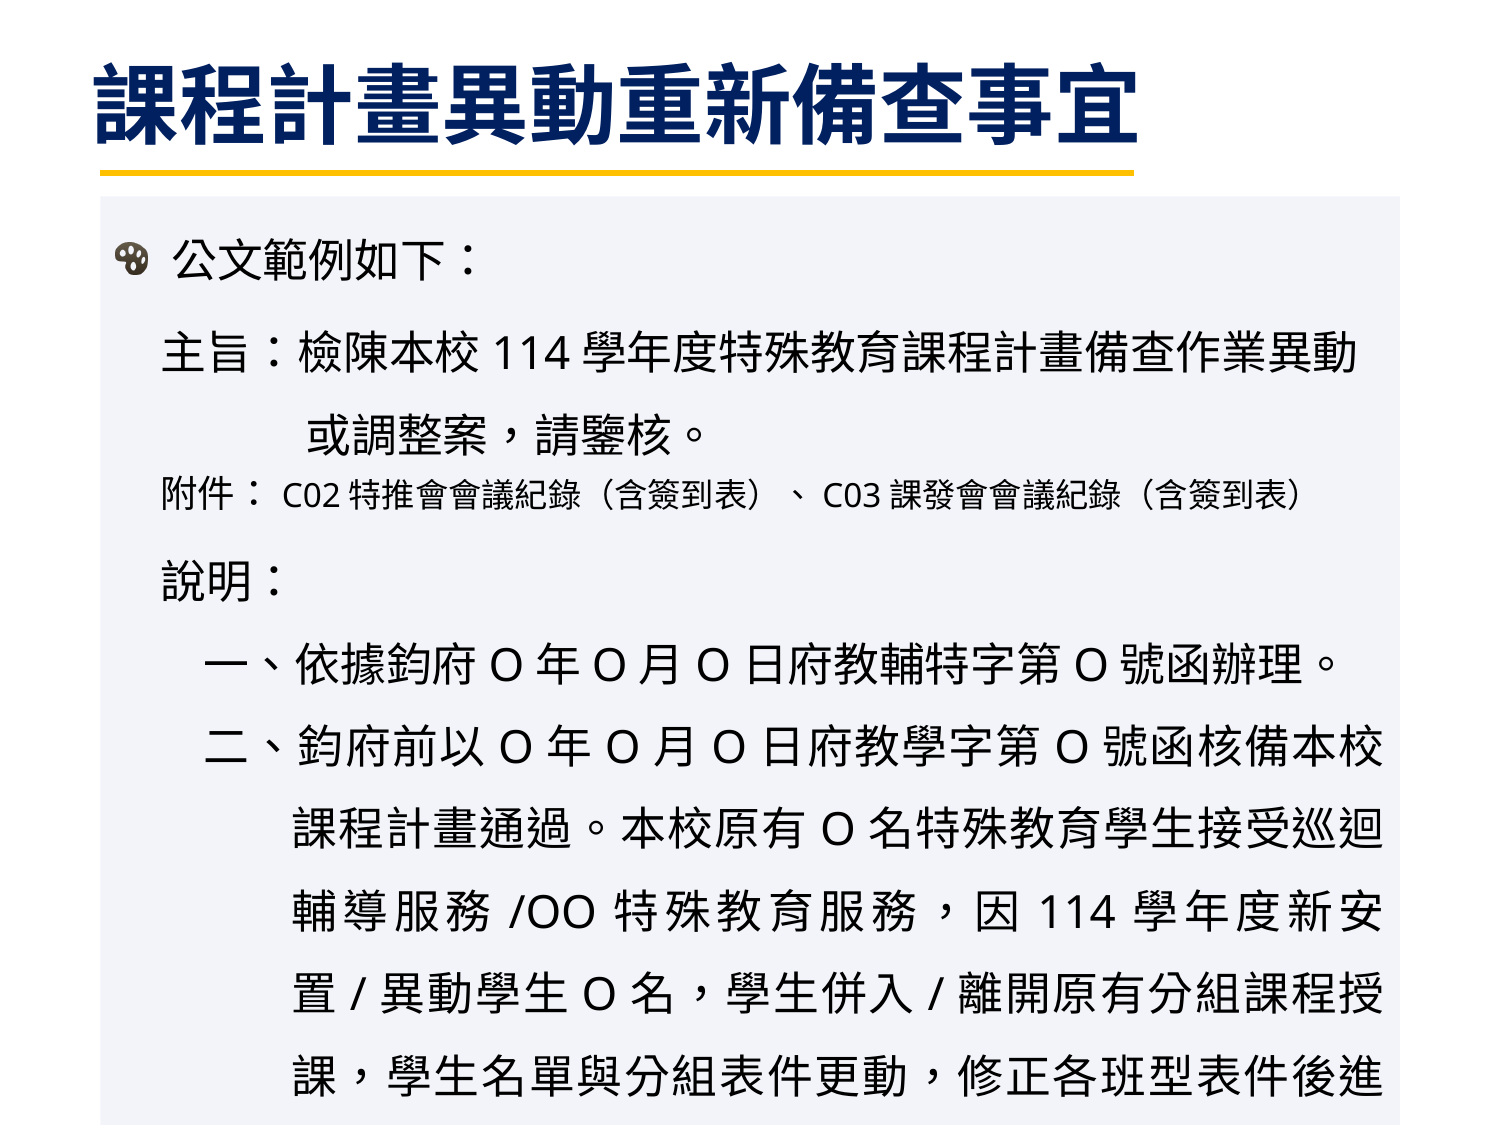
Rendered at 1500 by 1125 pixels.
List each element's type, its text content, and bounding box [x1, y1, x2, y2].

text_box 課程計畫異動重新備查事宜 [76, 42, 1168, 164]
text_box 公文範例如下： 主旨：檢陳本校114學年度特殊教育課程計畫備查作業異動或調整案，請鑒核。 附件：C02特推會會議紀錄（含簽到表）、C03課發會會議紀錄（含簽到表） 說明： 一、依據鈞府O年O月O日府教輔特字第O號函辦理。 二、鈞府前以O年O月O日府教學字第O號函核備本校課程計畫通過。本校原有O名特殊教育學生接受巡迴輔導服務/OO特殊教育服務，因114學年度新安置/異動學生O名，學生併入/離開原有分組課程授課，學生名單與分組表件更動，修正各班型表件後進行審議及備查。 [100, 196, 1400, 1122]
